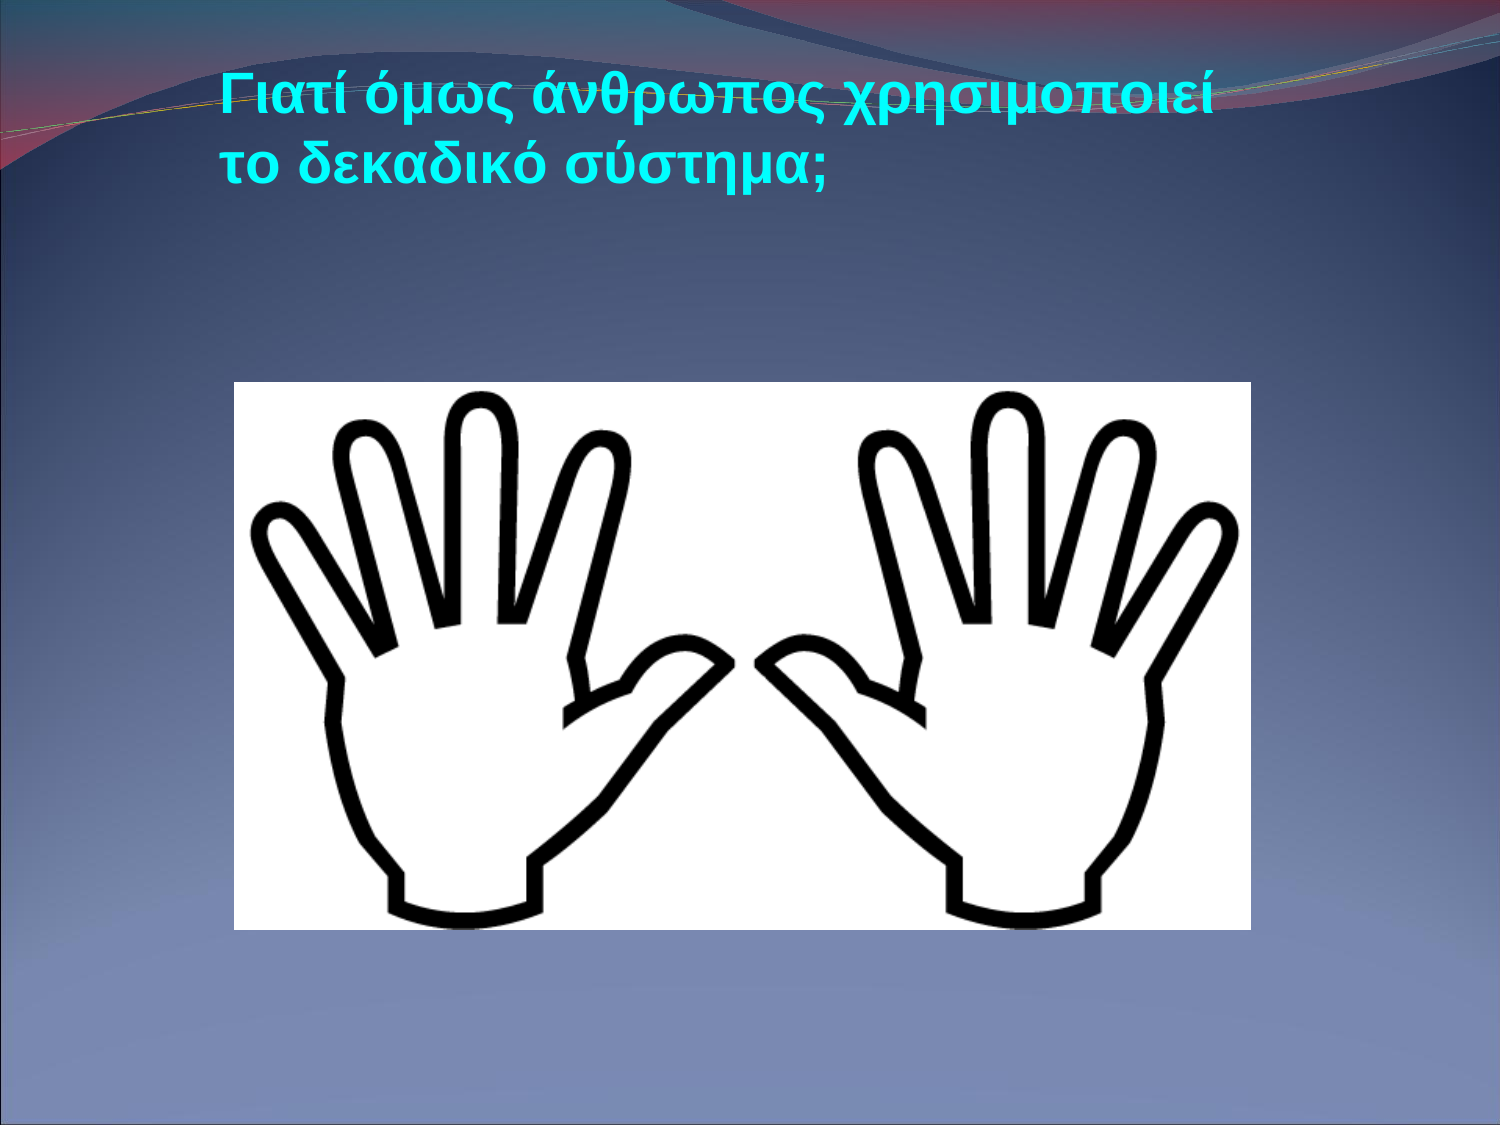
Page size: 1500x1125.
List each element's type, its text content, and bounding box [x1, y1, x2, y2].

picture [0, 0, 1500, 1125]
text_box Γιατί όμως άνθρωπος χρησιμοποιεί το δεκαδικό σύστημα; [204, 47, 1272, 203]
